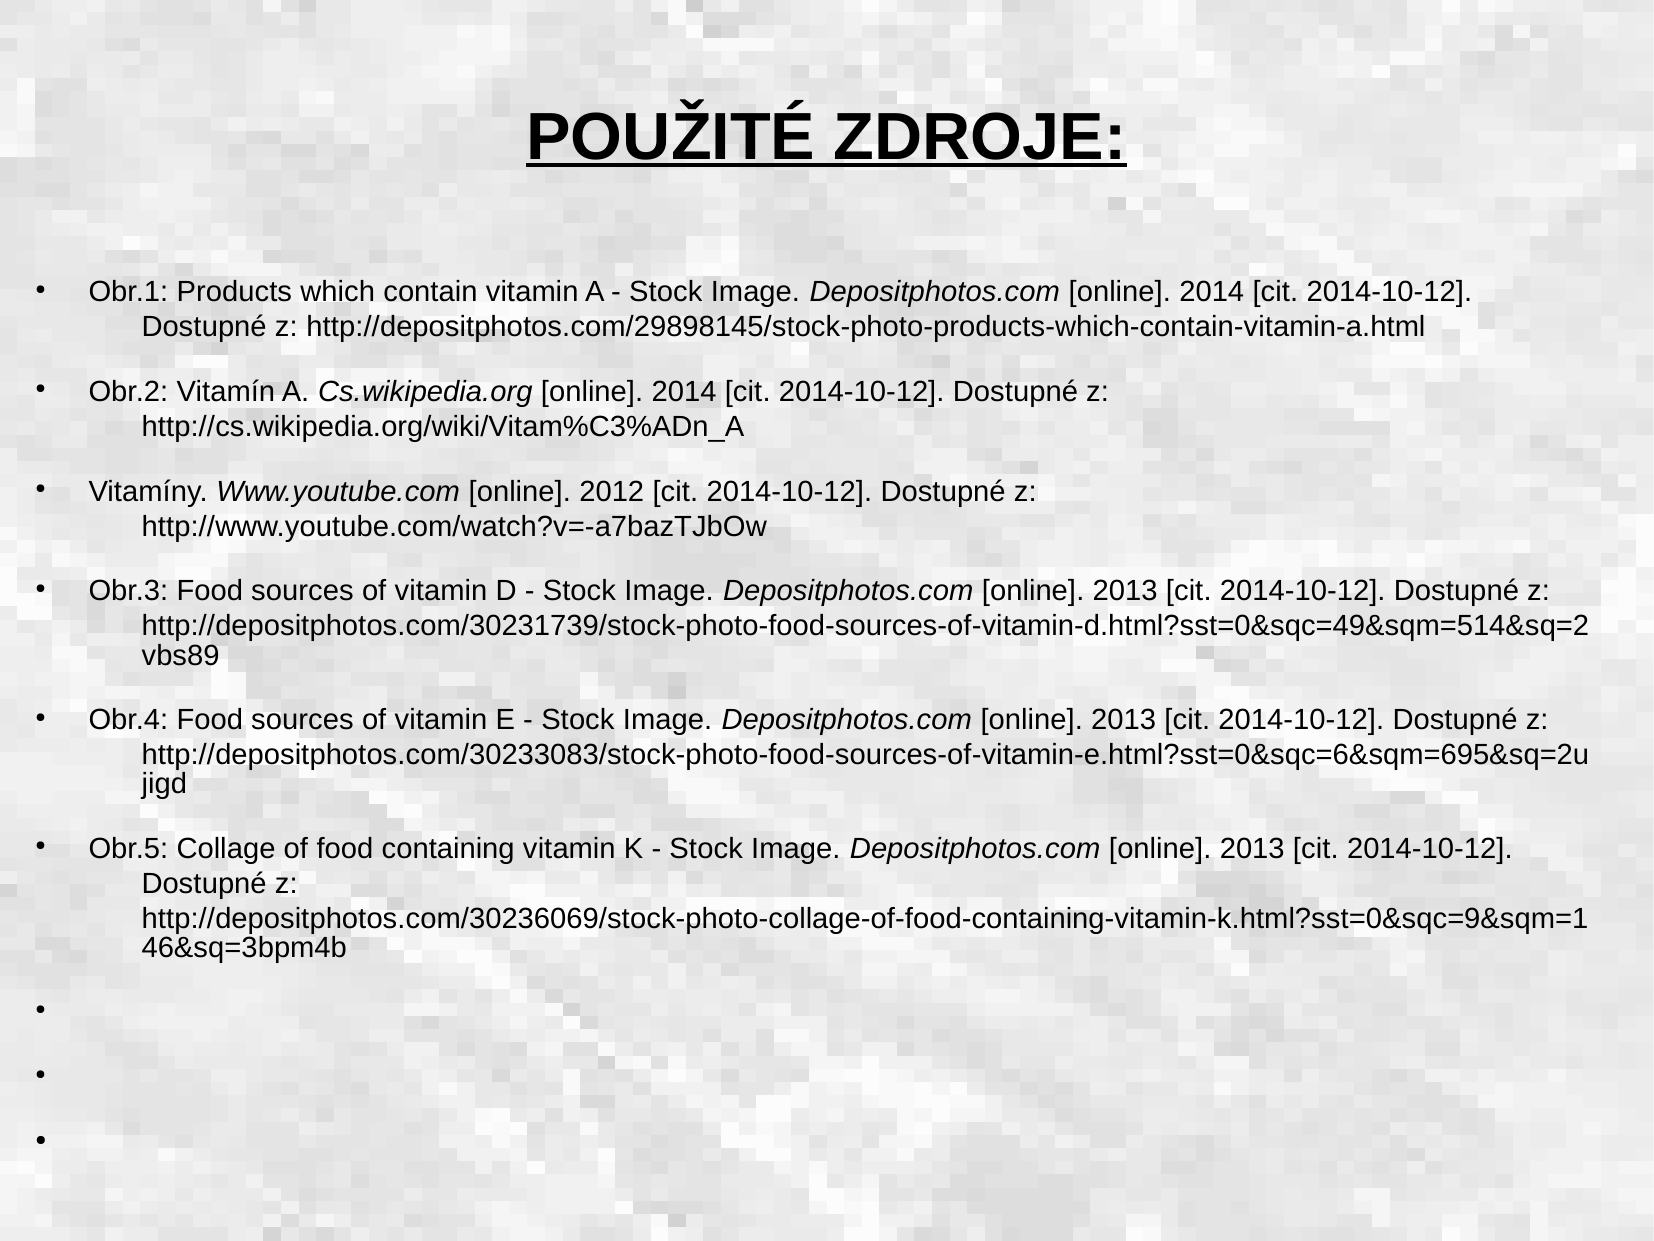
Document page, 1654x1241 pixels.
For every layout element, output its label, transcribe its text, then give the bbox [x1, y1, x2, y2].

list Obr.1: Products which contain vitamin A - Stock Image. Depositphotos.com [online]. 2014 [cit. 2014-10-12]. Dostupné z: http://depositphotos.com/29898145/stock-photo-products-which-contain-vitamin-a.html Obr.2: Vitamín A. Cs.wikipedia.org [online]. 2014 [cit. 2014-10-12]. Dostupné z: http://cs.wikipedia.org/wiki/Vitam%C3%ADn_A Vitamíny. Www.youtube.com [online]. 2012 [cit. 2014-10-12]. Dostupné z: http://www.youtube.com/watch?v=-a7bazTJbOw Obr.3: Food sources of vitamin D - Stock Image. Depositphotos.com [online]. 2013 [cit. 2014-10-12]. Dostupné z: http://depositphotos.com/30231739/stock-photo-food-sources-of-vitamin-d.html?sst=0&sqc=49&sqm=514&sq=2vbs89 Obr.4: Food sources of vitamin E - Stock Image. Depositphotos.com [online]. 2013 [cit. 2014-10-12]. Dostupné z: http://depositphotos.com/30233083/stock-photo-food-sources-of-vitamin-e.html?sst=0&sqc=6&sqm=695&sq=2ujigd Obr.5: Collage of food containing vitamin K - Stock Image. Depositphotos.com [online]. 2013 [cit. 2014-10-12]. Dostupné z: http://depositphotos.com/30236069/stock-photo-collage-of-food-containing-vitamin-k.html?sst=0&sqc=9&sqm=146&sq=3bpm4b [0, 126, 1595, 1241]
title POUŽITÉ ZDROJE: [82, 29, 1571, 126]
